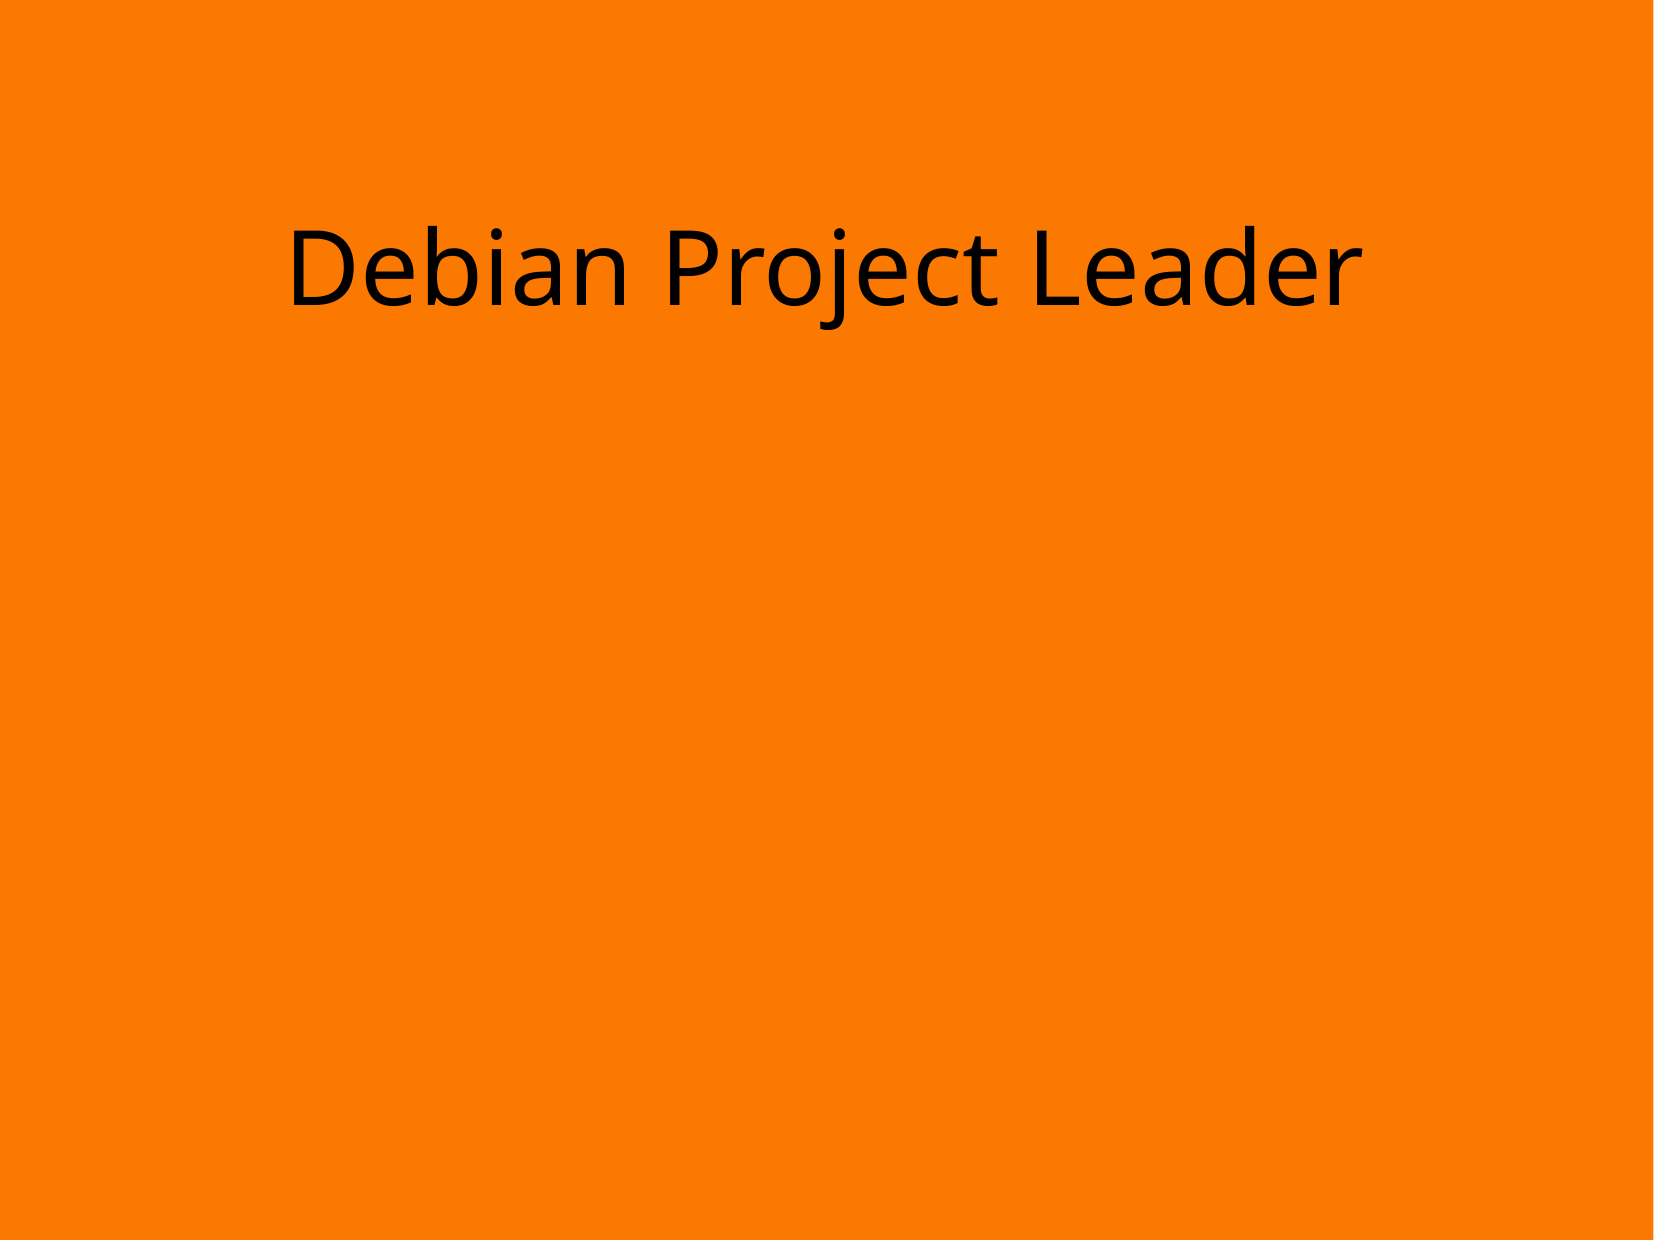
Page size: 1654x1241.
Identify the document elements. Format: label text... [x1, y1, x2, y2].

text_box Debian Project Leader [0, 0, 1651, 1241]
